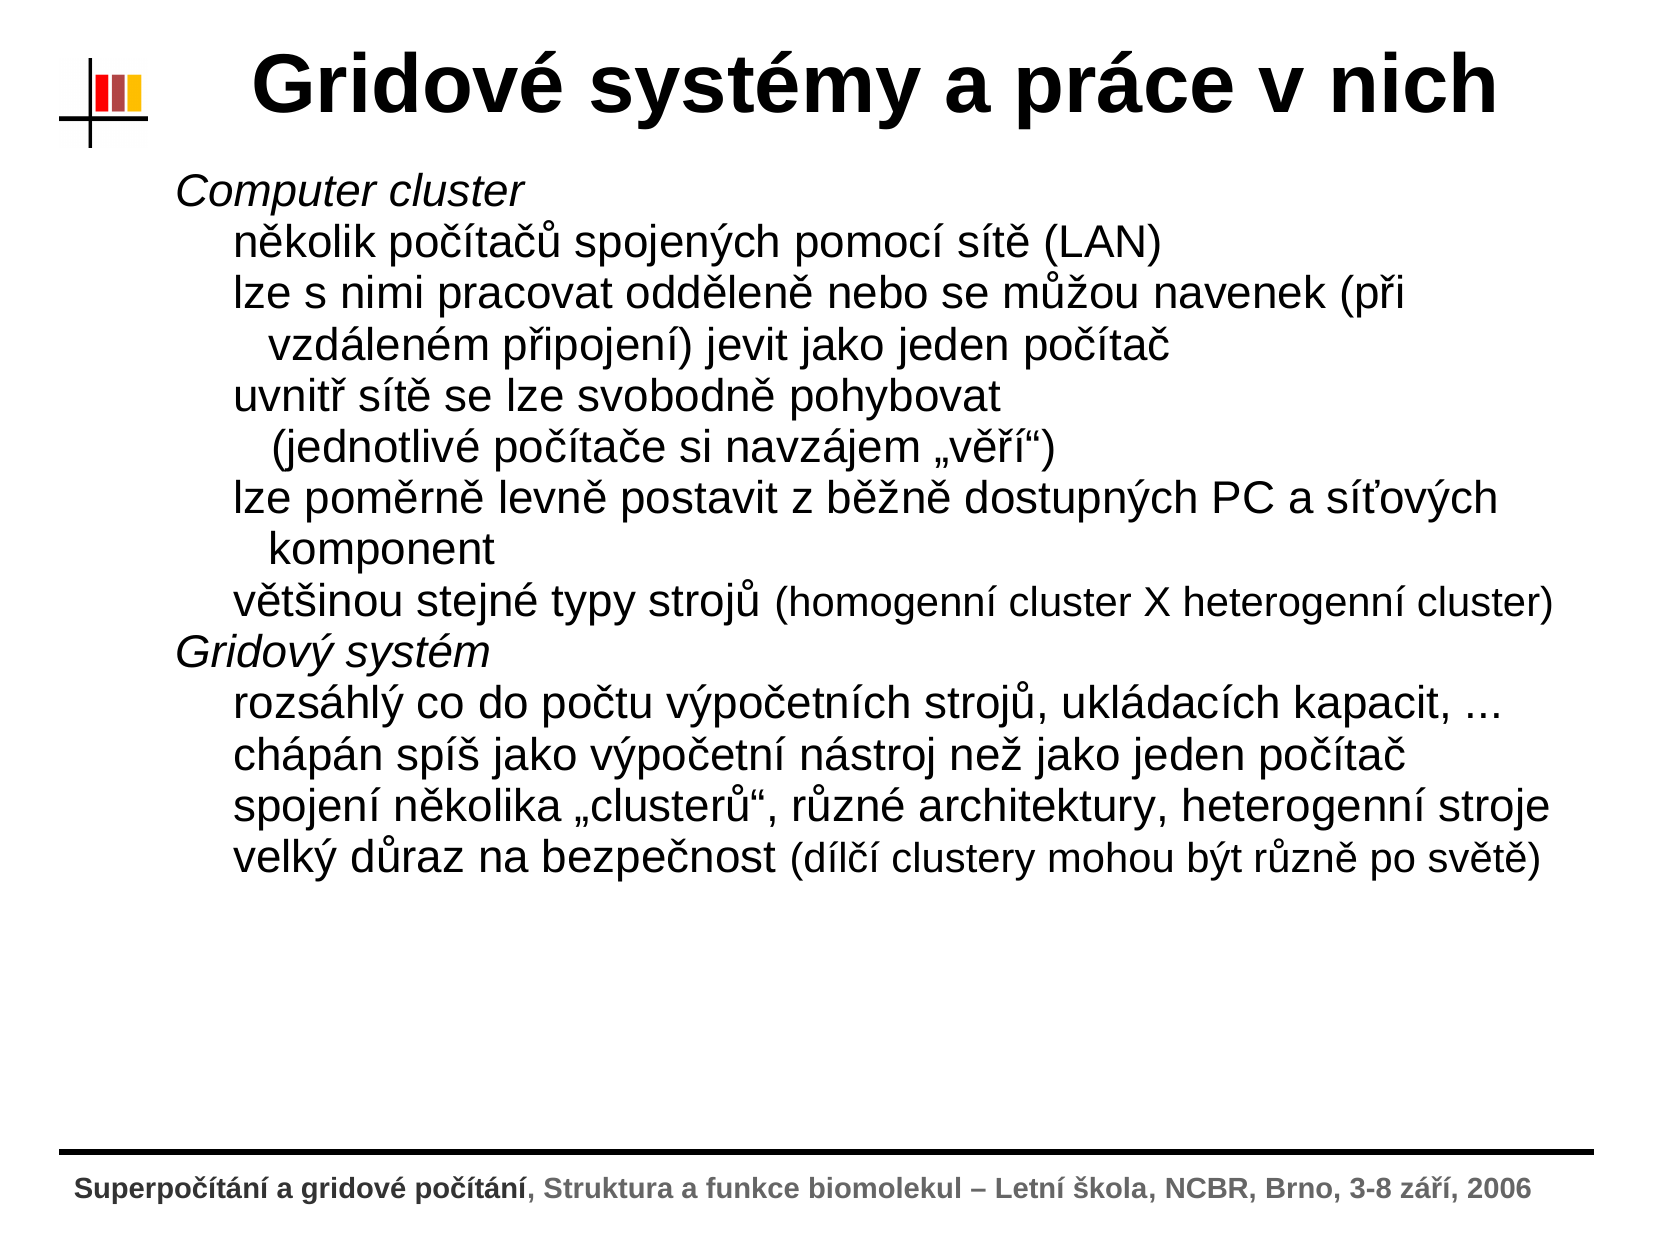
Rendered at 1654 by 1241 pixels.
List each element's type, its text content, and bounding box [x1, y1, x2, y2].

text_box Gridové systémy a práce v nich [236, 29, 1595, 157]
text_box Computer cluster několik počítačů spojených pomocí sítě (LAN) lze s nimi pracovat odděleně nebo se můžou navenek (při vzdáleném připojení) jevit jako jeden počítač uvnitř sítě se lze svobodně pohybovat (jednotlivé počítače si navzájem „věří“) lze poměrně levně postavit z běžně dostupných PC a síťových komponent většinou stejné typy strojů (homogenní cluster X heterogenní cluster) Gridový systém rozsáhlý co do počtu výpočetních strojů, ukládacích kapacit, ... chápán spíš jako výpočetní nástroj než jako jeden počítač spojení několika „clusterů“, různé architektury, heterogenní stroje velký důraz na bezpečnost (dílčí clustery mohou být různě po světě) [147, 157, 1625, 1124]
text_box Superpočítání a gridové počítání, Struktura a funkce biomolekul – Letní škola, NCBR, Brno, 3-8 září, 2006 [59, 1151, 1558, 1214]
picture [59, 58, 148, 148]
